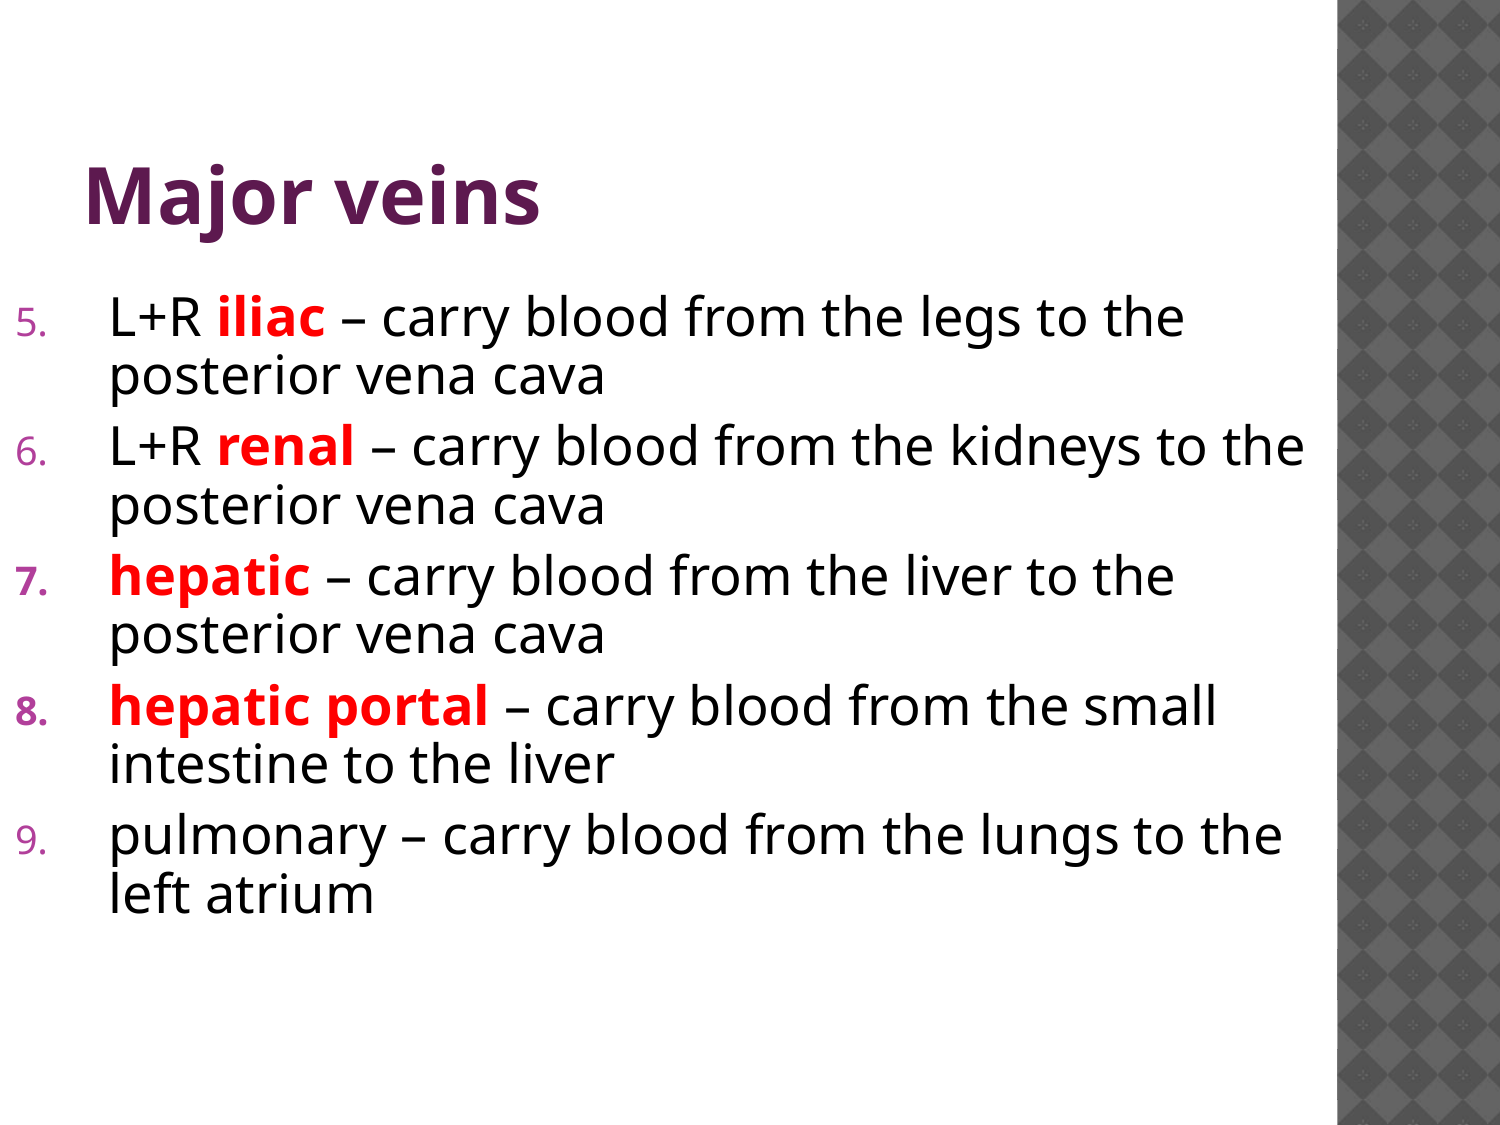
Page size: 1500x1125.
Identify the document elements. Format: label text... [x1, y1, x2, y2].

list L+R iliac – carry blood from the legs to the posterior vena cava L+R renal – carry blood from the kidneys to the posterior vena cava hepatic – carry blood from the liver to the posterior vena cava hepatic portal – carry blood from the small intestine to the liver pulmonary – carry blood from the lungs to the left atrium [0, 282, 1350, 1066]
picture [1337, 0, 1500, 1125]
title Major veins [75, 52, 1263, 240]
